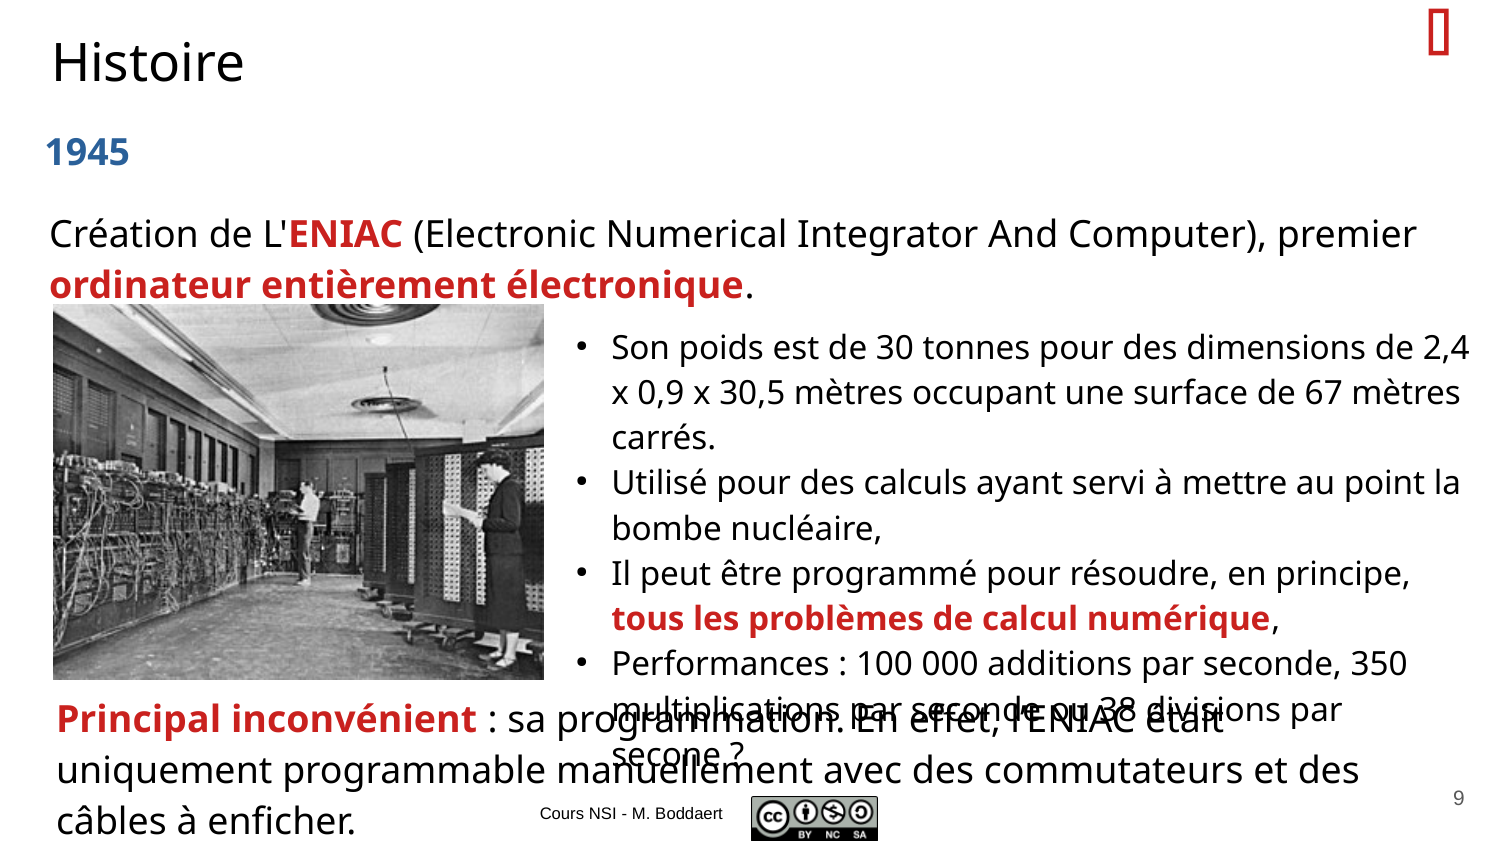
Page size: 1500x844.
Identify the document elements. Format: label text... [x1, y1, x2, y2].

text_box Création de L'ENIAC (Electronic Numerical Integrator And Computer), premier ordinateur entièrement électronique. [34, 200, 1500, 346]
slide_number <numéro> [1389, 764, 1480, 830]
text_box Principal inconvénient : sa programmation. En effet, l’ENIAC était uniquement programmable manuellement avec des commutateurs et des câbles à enficher. [41, 685, 1466, 787]
text_box  [1412, 0, 1500, 90]
title Histoire [51, 13, 1449, 108]
text_box 1945 [29, 120, 1477, 178]
picture [751, 796, 878, 841]
text_box Son poids est de 30 tonnes pour des dimensions de 2,4 x 0,9 x 30,5 mètres occupant une surface de 67 mètres carrés. Utilisé pour des calculs ayant servi à mettre au point la bombe nucléaire, Il peut être programmé pour résoudre, en principe, tous les problèmes de calcul numérique, Performances : 100 000 additions par seconde, 350 multiplications par seconde ou 38 divisions par secone ? [561, 316, 1500, 680]
picture [53, 304, 544, 680]
